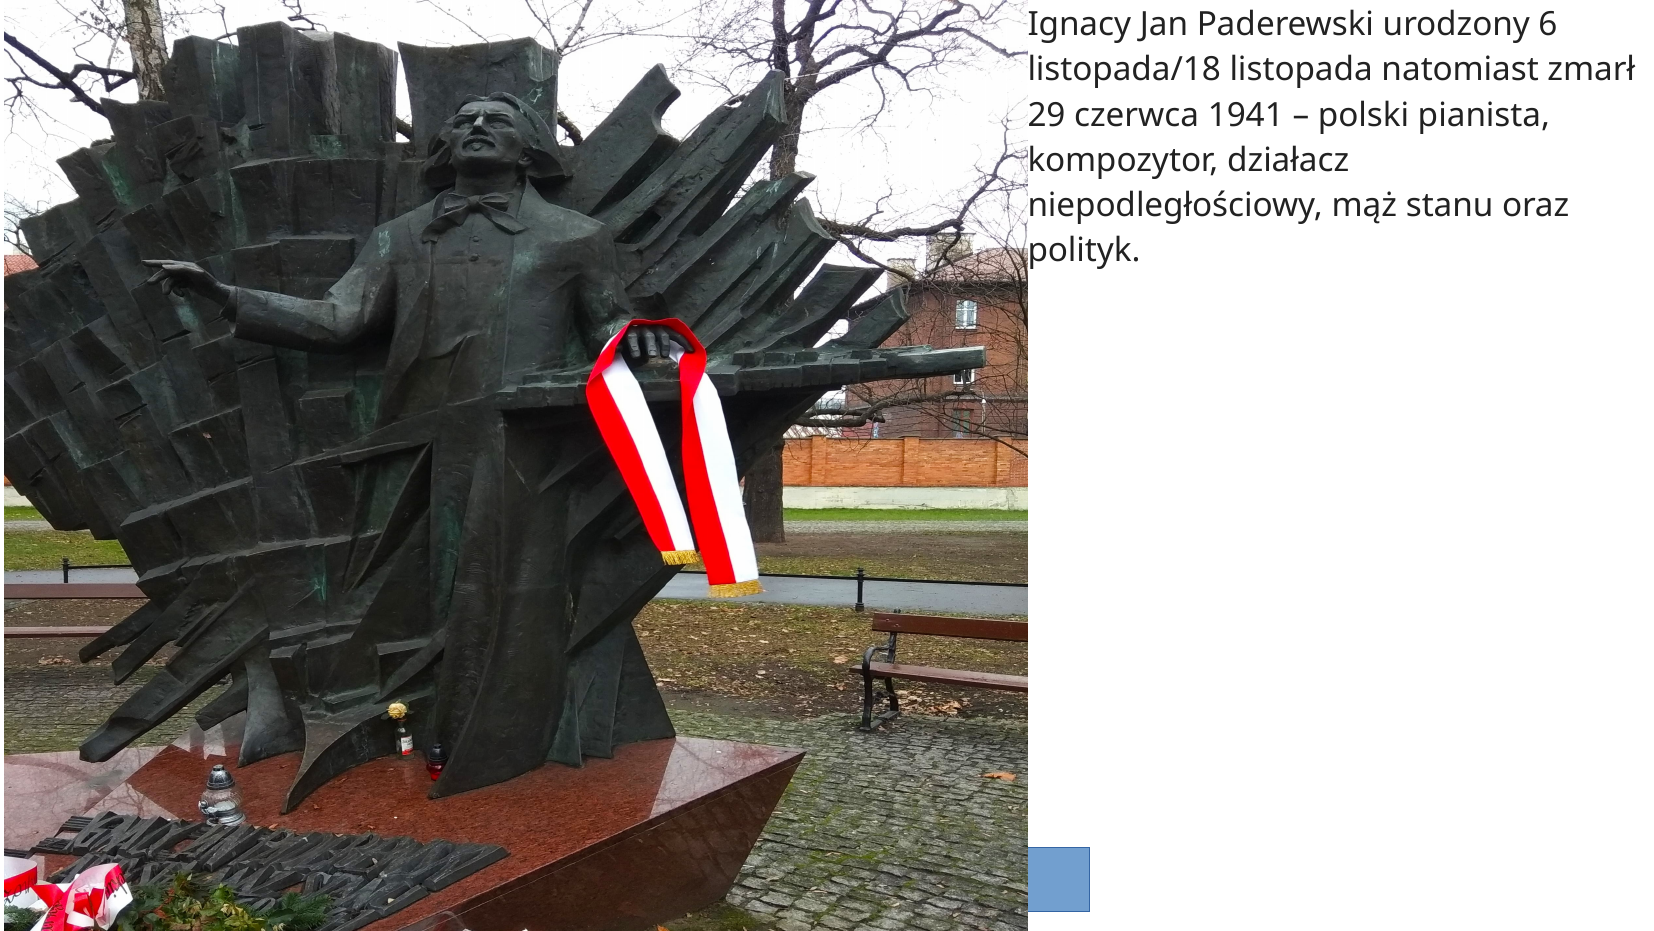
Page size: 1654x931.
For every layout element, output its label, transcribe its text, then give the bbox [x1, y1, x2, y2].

picture [4, 0, 1028, 931]
list Ignacy Jan Paderewski urodzony 6 listopada/18 listopada natomiast zmarł 29 czerwca 1941 – polski pianista, kompozytor, działacz niepodległościowy, mąż stanu oraz polityk. [1028, 0, 1654, 931]
